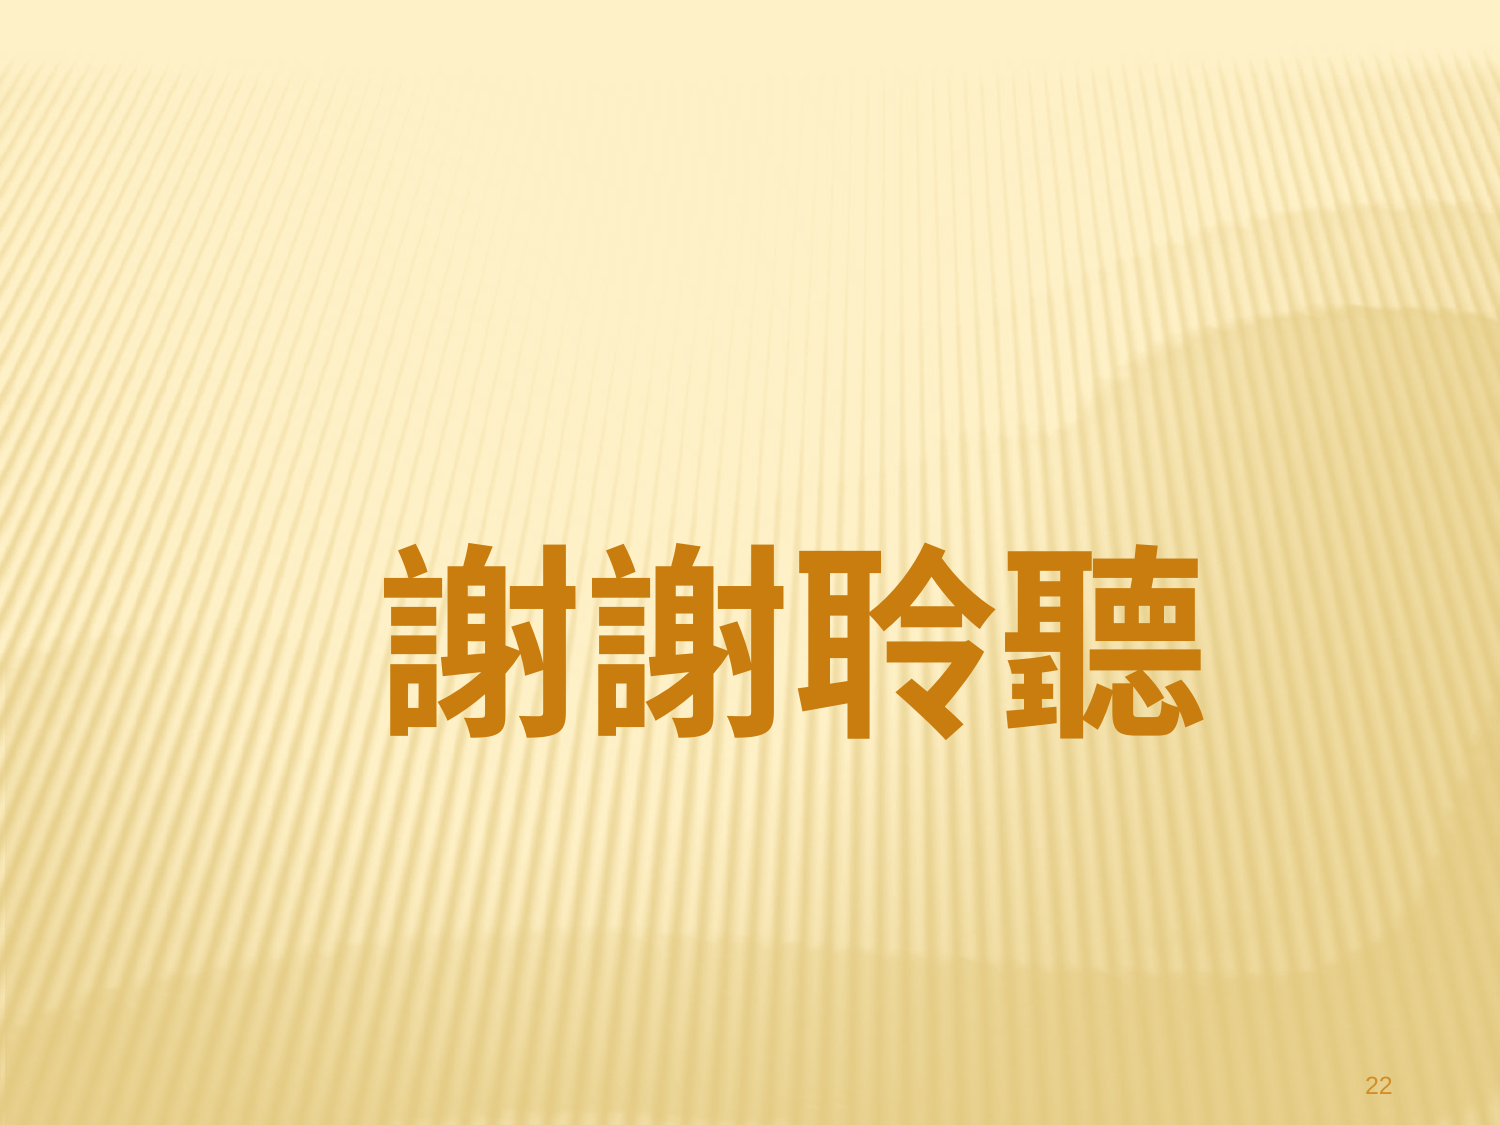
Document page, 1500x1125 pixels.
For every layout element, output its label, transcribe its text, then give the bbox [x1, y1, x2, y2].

text_box 22 [1350, 1061, 1475, 1103]
list 謝謝聆聽 [50, 254, 1476, 998]
